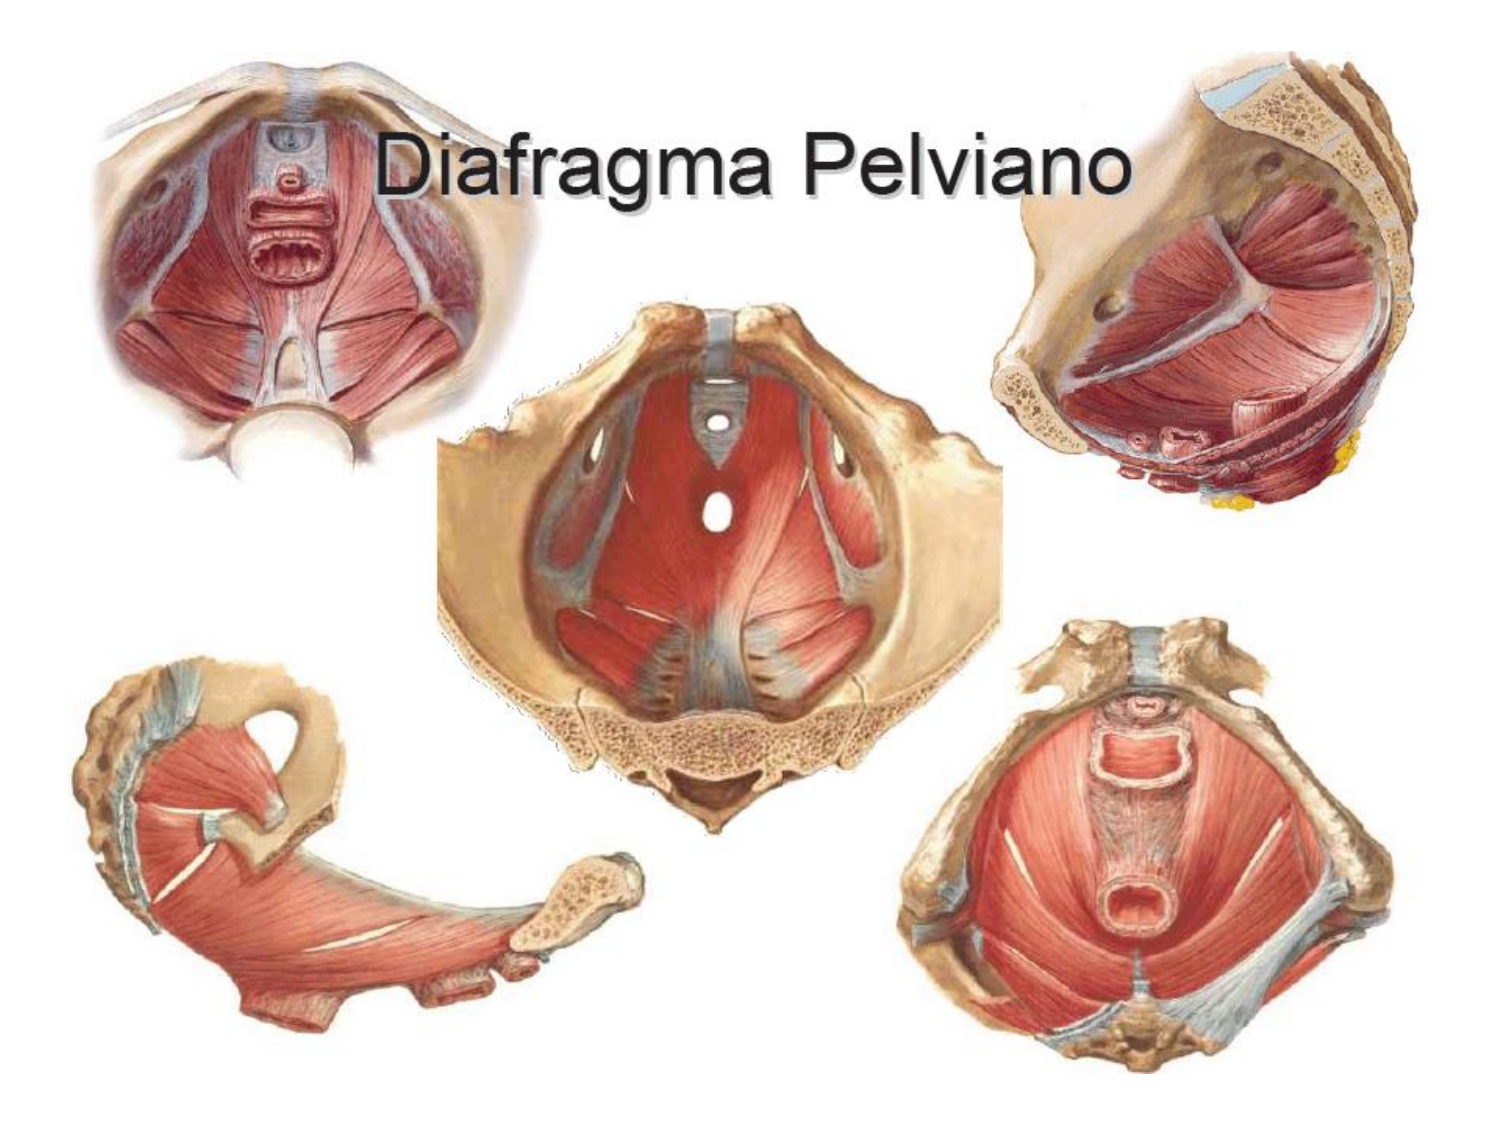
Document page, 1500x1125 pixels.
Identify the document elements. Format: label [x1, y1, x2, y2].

picture [67, 51, 1433, 1074]
